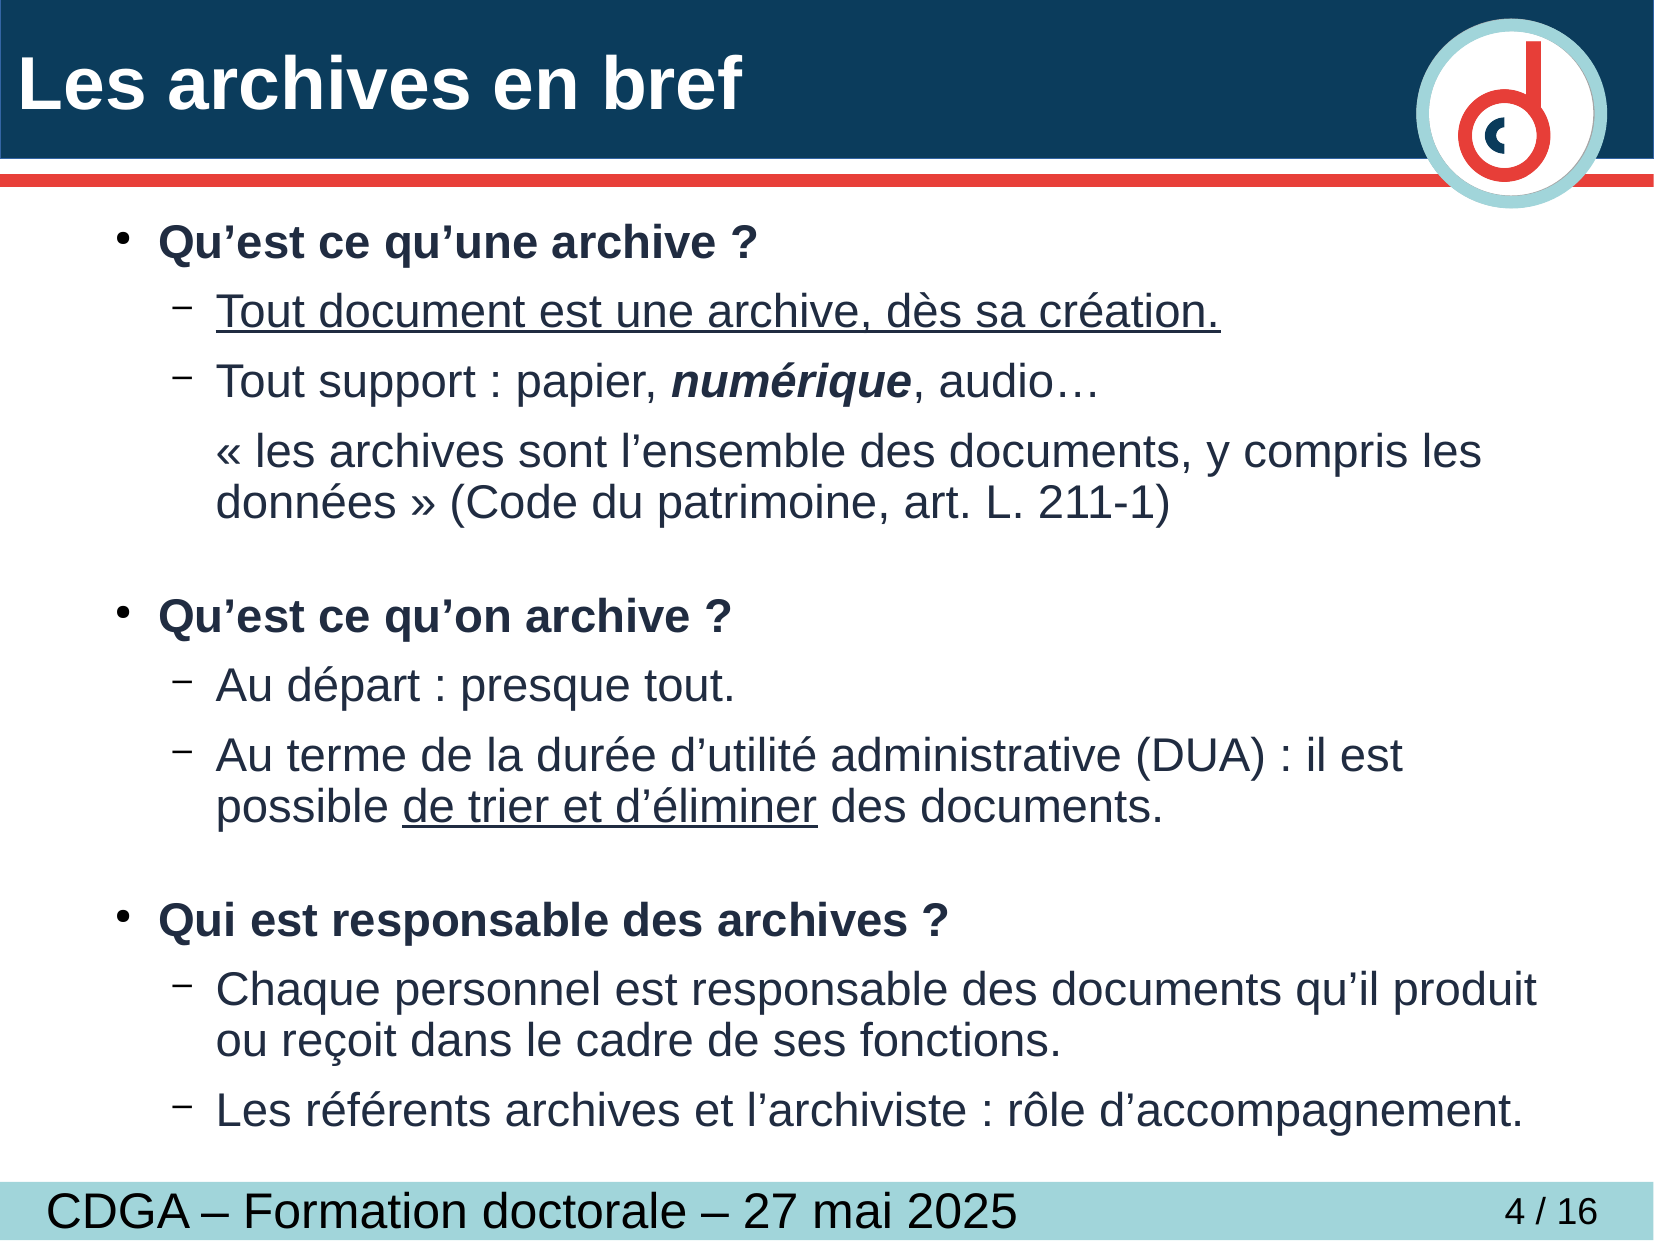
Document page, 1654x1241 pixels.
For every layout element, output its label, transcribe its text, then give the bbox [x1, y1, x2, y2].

list Qu’est ce qu’une archive ? Tout document est une archive, dès sa création. Tout support : papier, numérique, audio… « les archives sont l’ensemble des documents, y compris les données » (Code du patrimoine, art. L. 211-1) Qu’est ce qu’on archive ? Au départ : presque tout. Au terme de la durée d’utilité administrative (DUA) : il est possible de trier et d’éliminer des documents. Qui est responsable des archives ? Chaque personnel est responsable des documents qu’il produit ou reçoit dans le cadre de ses fonctions. Les référents archives et l’archiviste : rôle d’accompagnement. [40, 211, 1582, 1148]
title Les archives en bref [17, 11, 1412, 159]
